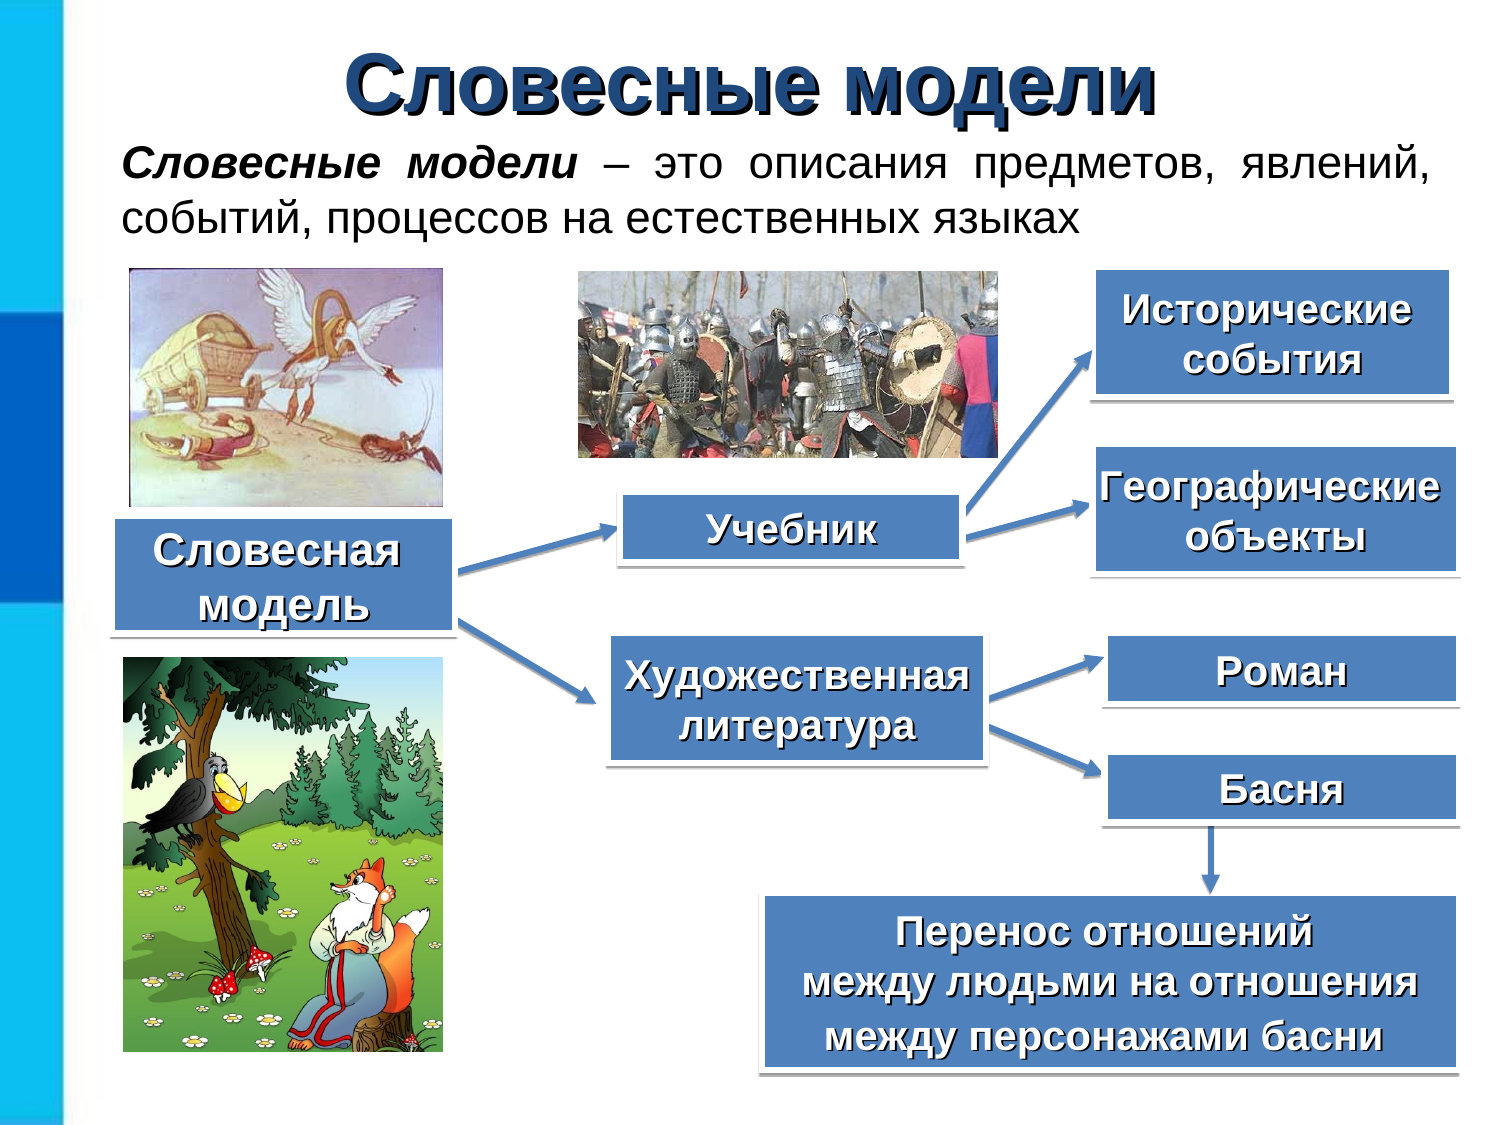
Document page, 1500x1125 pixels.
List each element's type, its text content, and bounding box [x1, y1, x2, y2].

text_box Словесная модель [112, 515, 455, 634]
text_box Учебник [620, 491, 963, 563]
picture [0, 0, 1500, 1125]
text_box Басня [1104, 751, 1459, 823]
text_box Роман [1104, 633, 1459, 705]
text_box Исторические события [1092, 267, 1453, 398]
text_box Перенос отношений между людьми на отношения между персонажами басни [761, 893, 1459, 1071]
text_box Словесные модели – это описания предметов, явлений, событий, процессов на естественных языках [106, 125, 1447, 251]
text_box Географические объекты [1092, 444, 1459, 575]
text_box Художественная литература [608, 633, 987, 763]
text_box Словесные модели [76, 31, 1425, 126]
